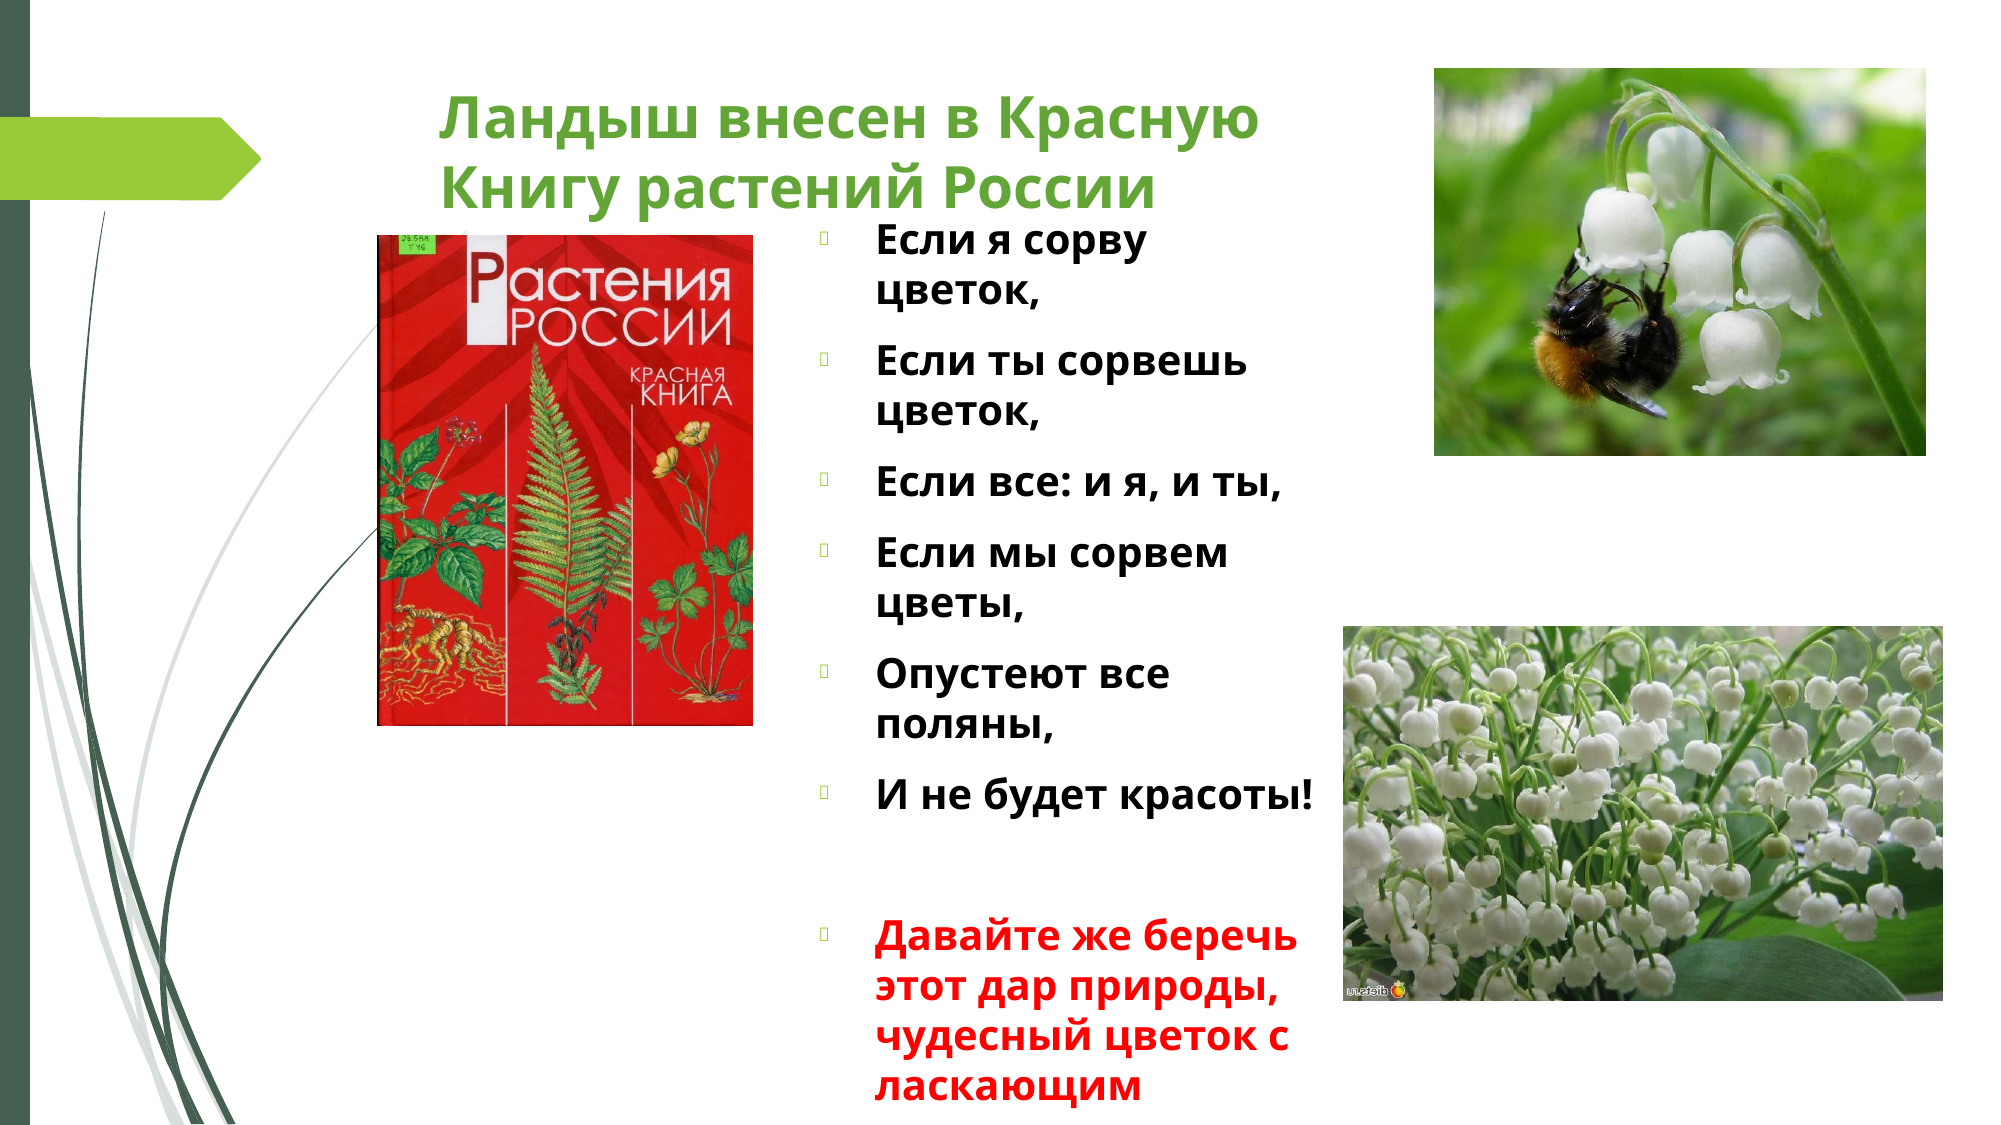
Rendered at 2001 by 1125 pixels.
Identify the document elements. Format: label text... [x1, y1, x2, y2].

picture [1434, 68, 1926, 456]
title Ландыш внесен в Красную Книгу растений России [424, 73, 1434, 201]
list Если я сорву цветок, Если ты сорвешь цветок, Если все: и я, и ты, Если мы сорвем цветы, Опустеют все поляны, И не будет красоты! Давайте же беречь этот дар природы, чудесный цветок с ласкающим названием- ЛАНДЫШ! [803, 205, 1332, 962]
picture [377, 235, 753, 726]
picture [1343, 626, 1943, 1001]
